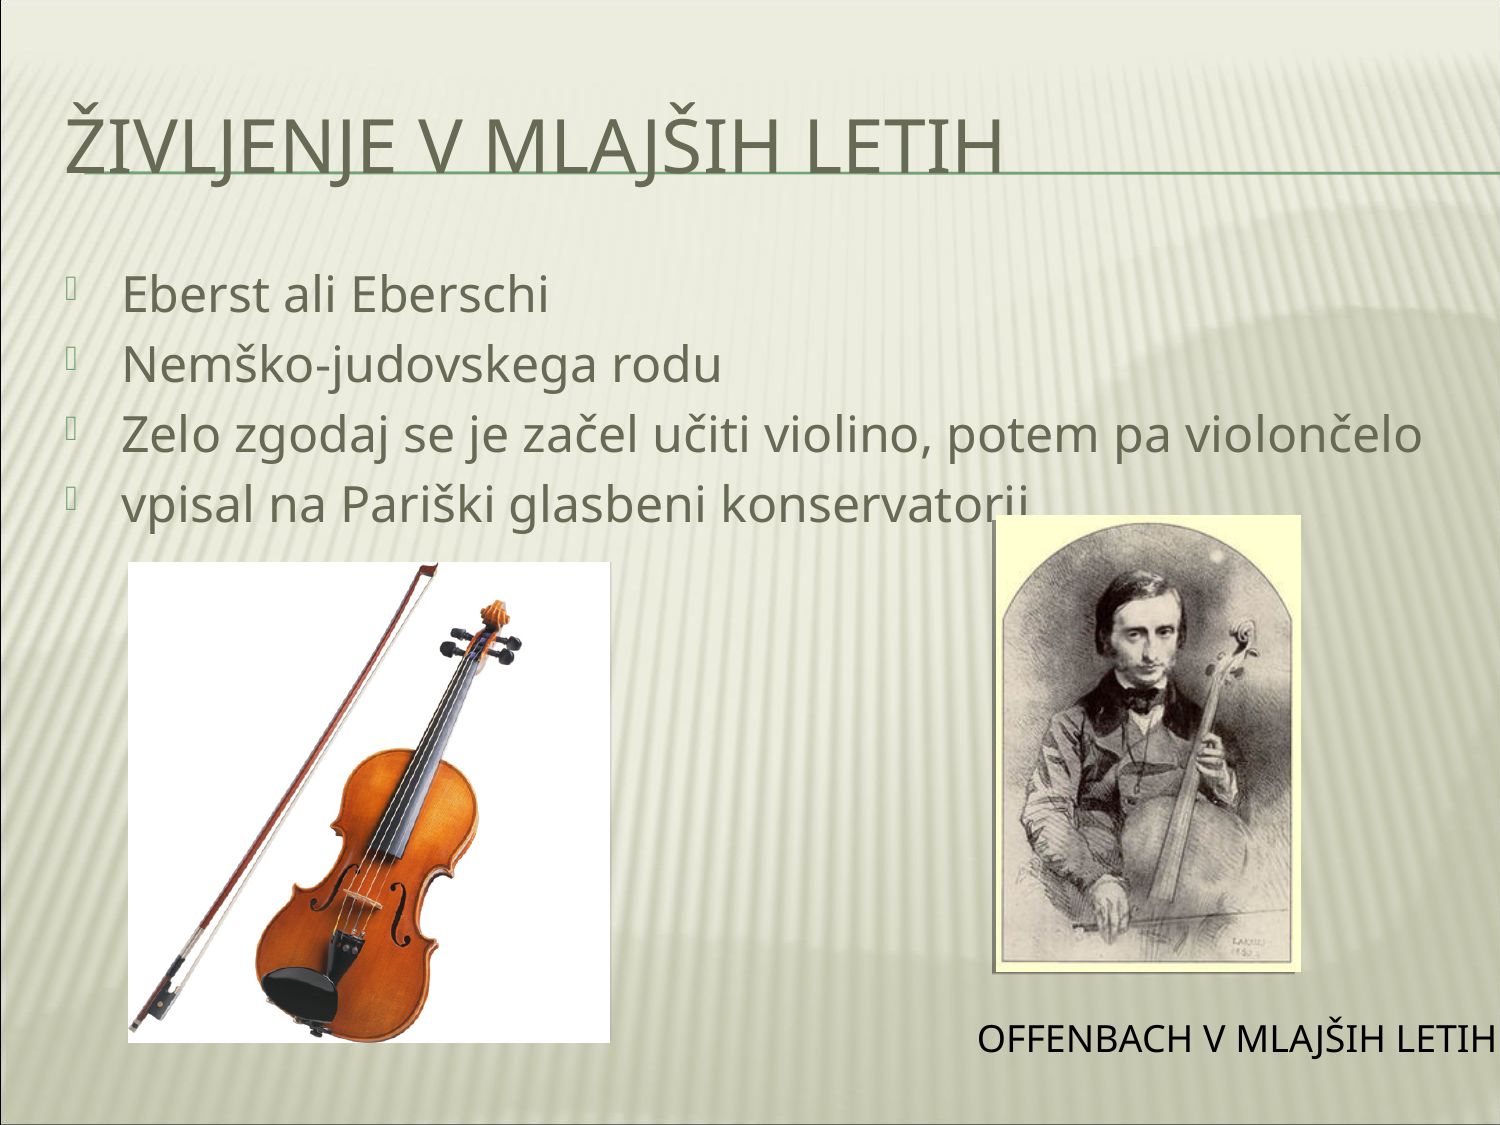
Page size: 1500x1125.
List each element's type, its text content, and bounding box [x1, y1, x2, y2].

list Eberst ali Eberschi Nemško-judovskega rodu Zelo zgodaj se je začel učiti violino, potem pa violončelo vpisal na Pariški glasbeni konservatorij [50, 254, 1475, 998]
picture [0, 0, 1500, 1125]
title ŽIVLJENJE V MLAJŠIH LETIH [50, 75, 1475, 213]
text_box OFFENBACH V MLAJŠIH LETIH [962, 1007, 1500, 1068]
